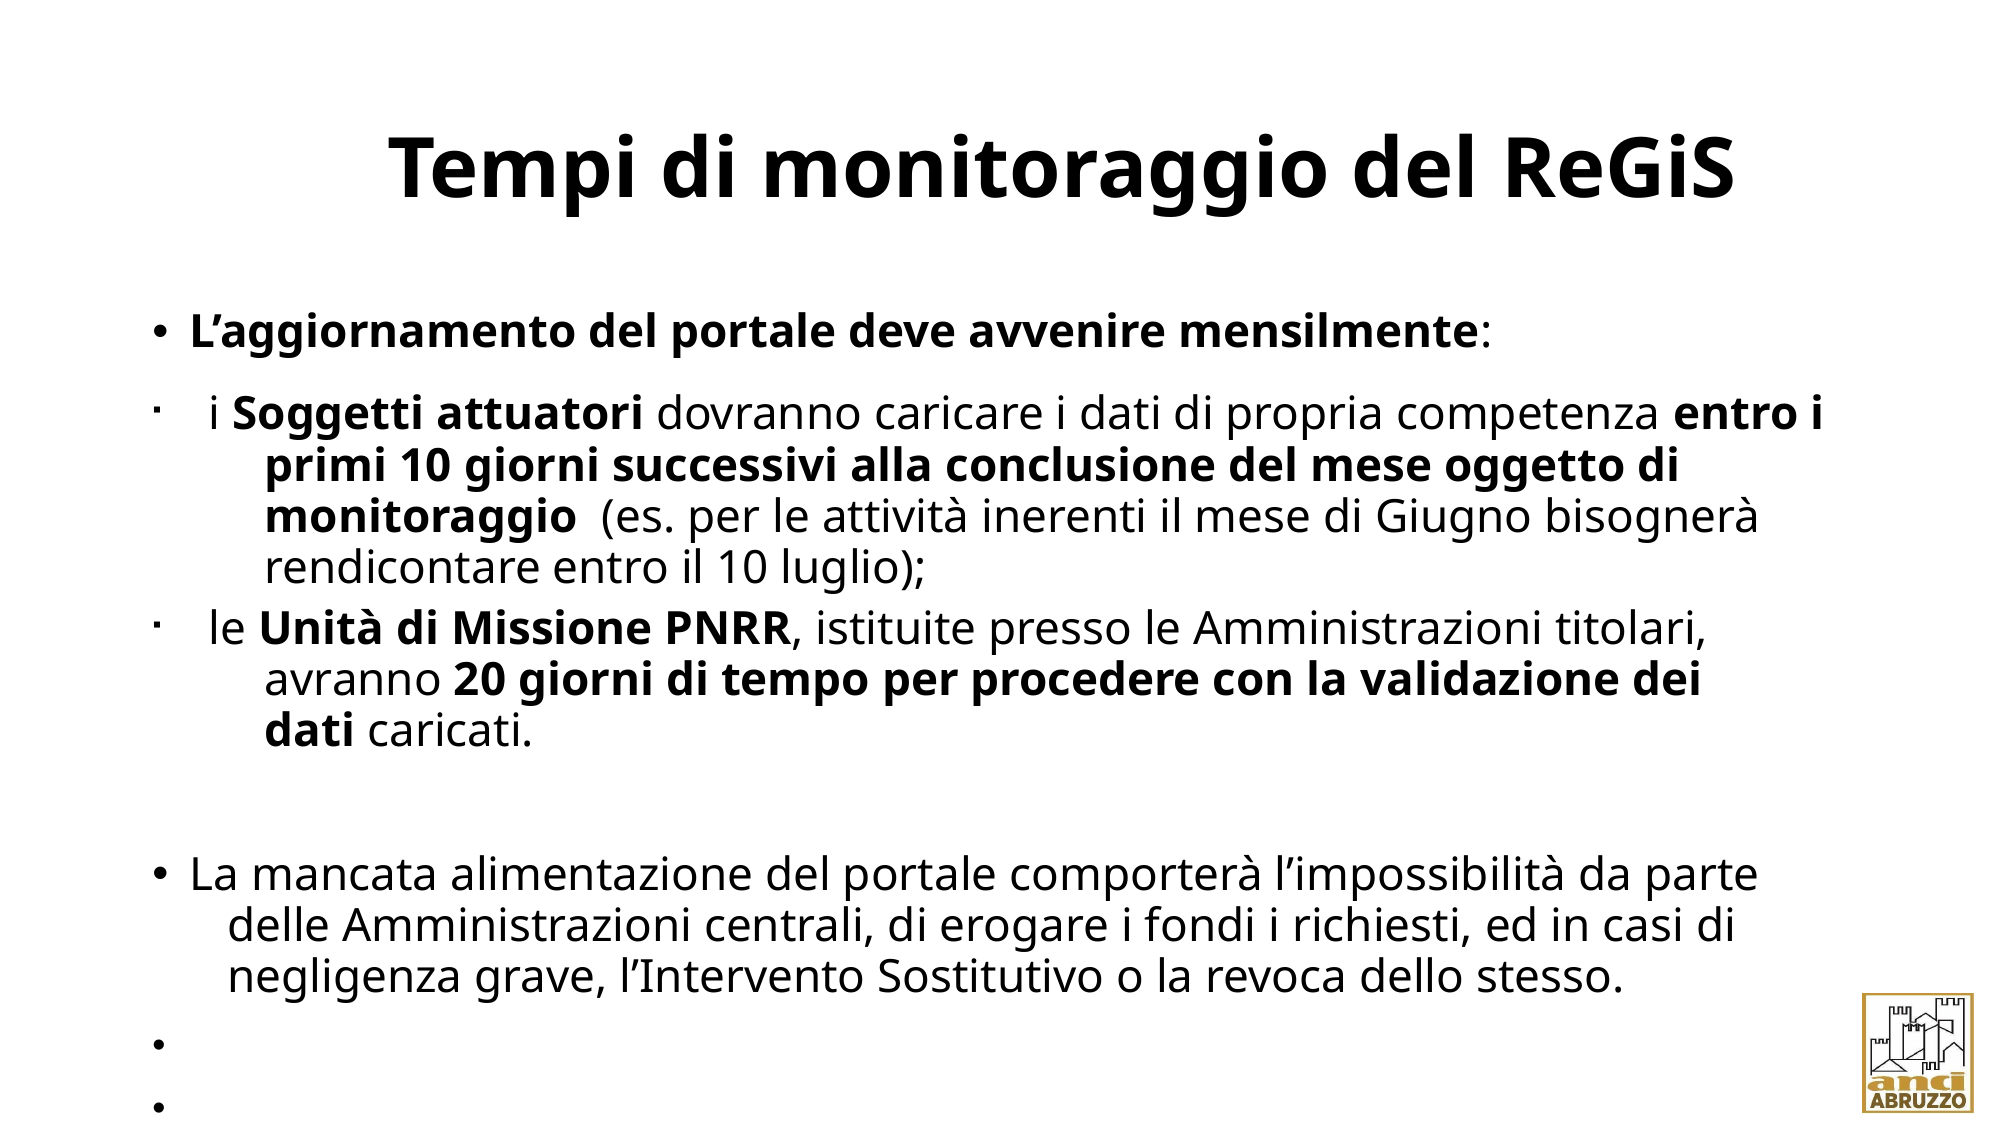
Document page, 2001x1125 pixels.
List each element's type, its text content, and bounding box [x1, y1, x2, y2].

title Tempi di monitoraggio del ReGiS [262, 62, 1863, 278]
list L’aggiornamento del portale deve avvenire mensilmente: i Soggetti attuatori dovranno caricare i dati di propria competenza entro i primi 10 giorni successivi alla conclusione del mese oggetto di monitoraggio (es. per le attività inerenti il mese di Giugno bisognerà rendicontare entro il 10 luglio); le Unità di Missione PNRR, istituite presso le Amministrazioni titolari, avranno 20 giorni di tempo per procedere con la validazione dei dati caricati. La mancata alimentazione del portale comporterà l’impossibilità da parte delle Amministrazioni centrali, di erogare i fondi i richiesti, ed in casi di negligenza grave, l’Intervento Sostitutivo o la revoca dello stesso. [137, 299, 1863, 1014]
